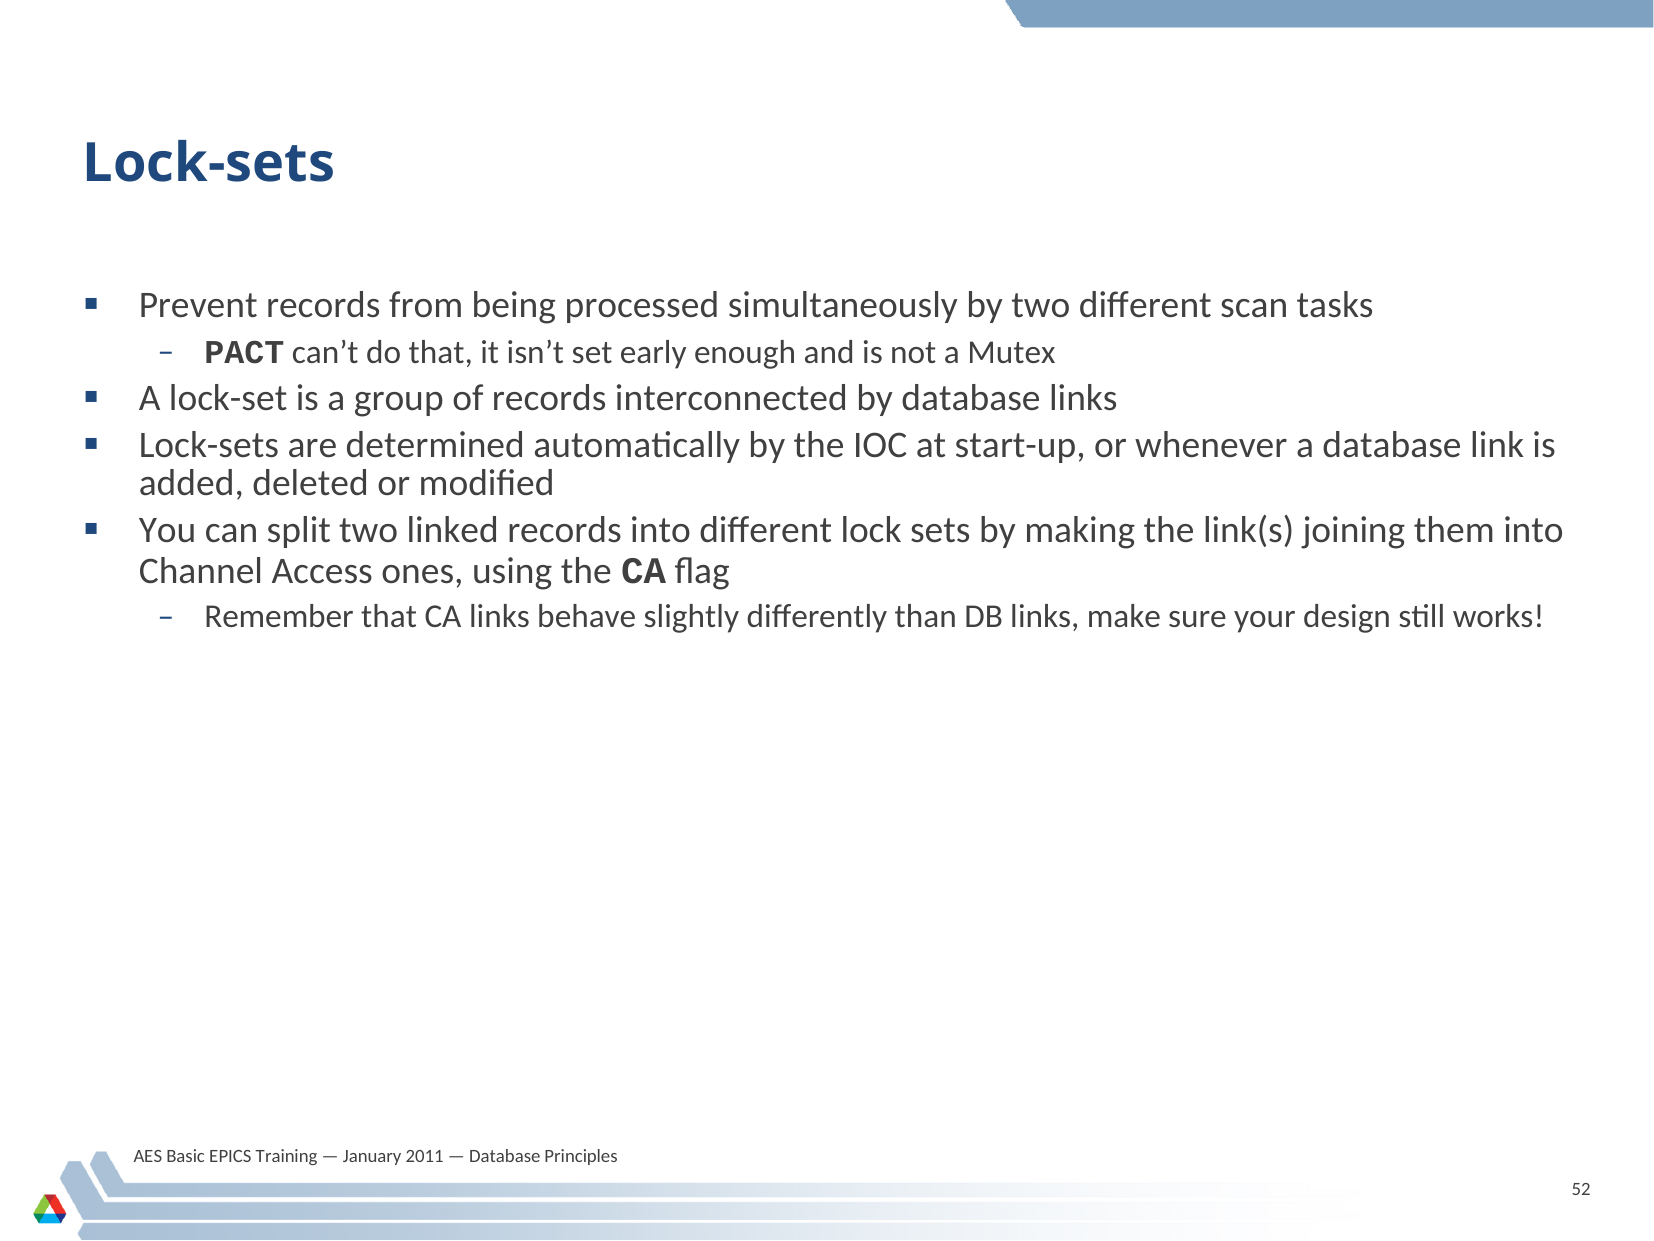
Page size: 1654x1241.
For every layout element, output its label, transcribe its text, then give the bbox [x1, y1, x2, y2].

picture [0, 0, 1654, 29]
picture [0, 1143, 1654, 1240]
list Prevent records from being processed simultaneously by two different scan tasks PACT can’t do that, it isn’t set early enough and is not a Mutex A lock-set is a group of records interconnected by database links Lock-sets are determined automatically by the IOC at start-up, or whenever a database link is added, deleted or modified You can split two linked records into different lock sets by making the link(s) joining them into Channel Access ones, using the CA flag Remember that CA links behave slightly differently than DB links, make sure your design still works! [82, 289, 1571, 759]
title Lock-sets [82, 128, 1571, 192]
